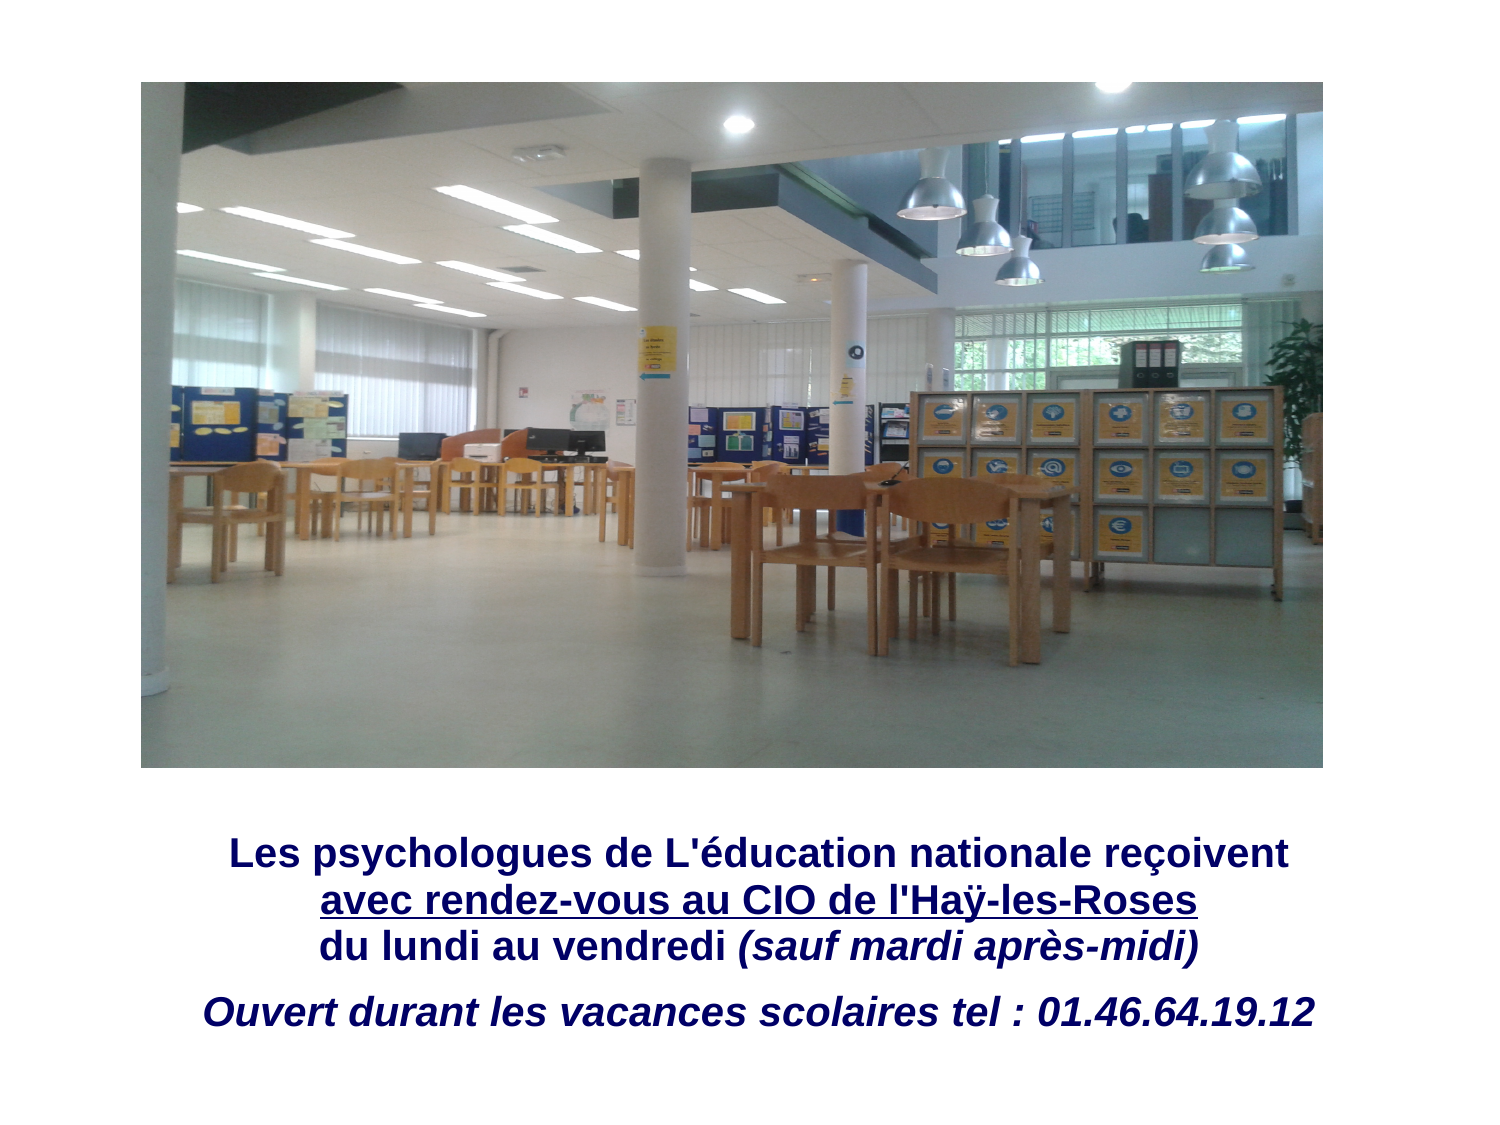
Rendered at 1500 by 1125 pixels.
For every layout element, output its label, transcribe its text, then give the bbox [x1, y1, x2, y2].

text_box Les psychologues de L'éducation nationale reçoivent avec rendez-vous au CIO de l'Haÿ-les-Roses du lundi au vendredi (sauf mardi après-midi) Ouvert durant les vacances scolaires tel : 01.46.64.19.12 [76, 822, 1442, 1043]
picture [141, 82, 1323, 768]
